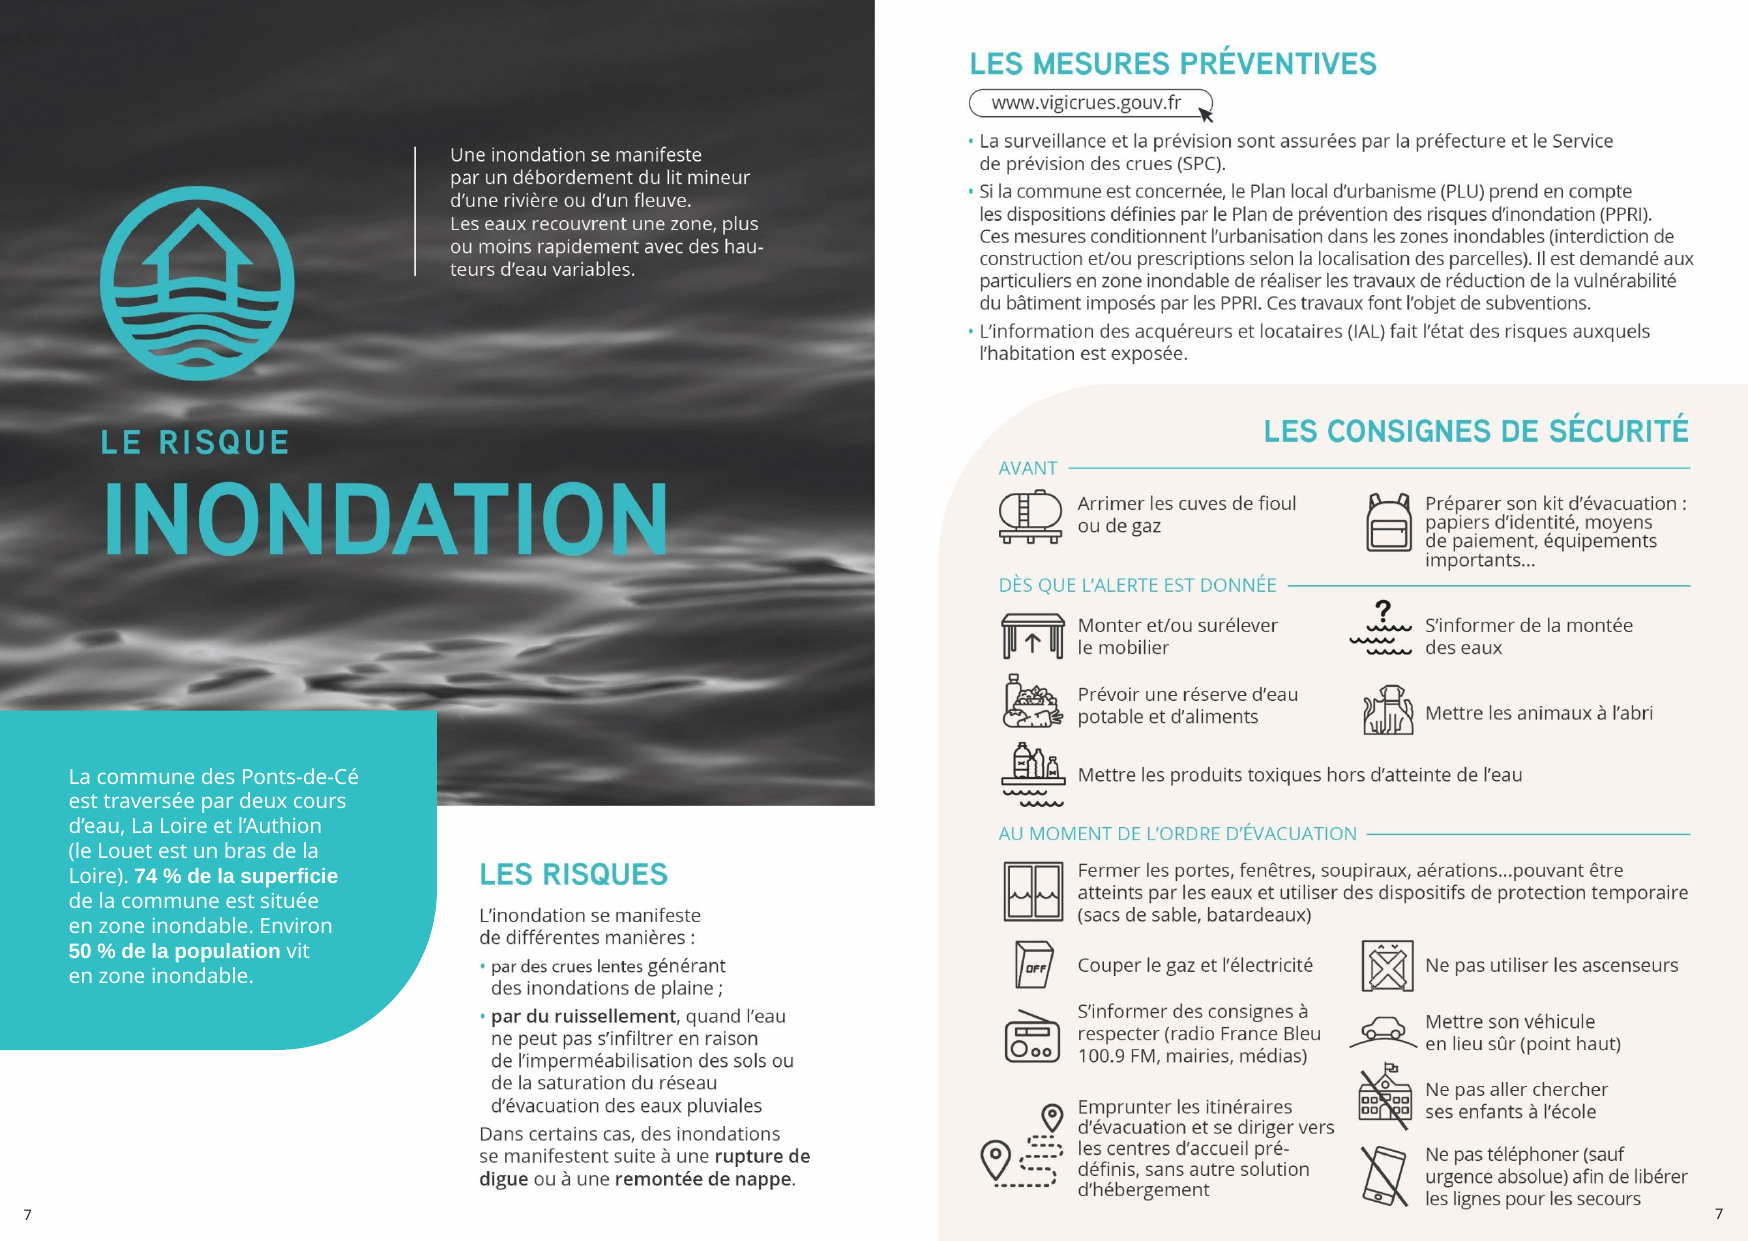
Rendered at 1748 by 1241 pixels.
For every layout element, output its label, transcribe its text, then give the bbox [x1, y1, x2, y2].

text_box <numéro> [17, 1205, 62, 1226]
picture [0, 0, 1748, 1241]
text_box La commune des Ponts-de-Cé est traversée par deux cours d’eau, La Loire et l’Authion (le Louet est un bras de la Loire). 74 % de la superficie de la commune est située en zone inondable. Environ 50 % de la population vit en zone inondable. [68, 761, 362, 989]
text_box [0, 710, 437, 1051]
text_box <numéro> [1691, 1204, 1724, 1225]
